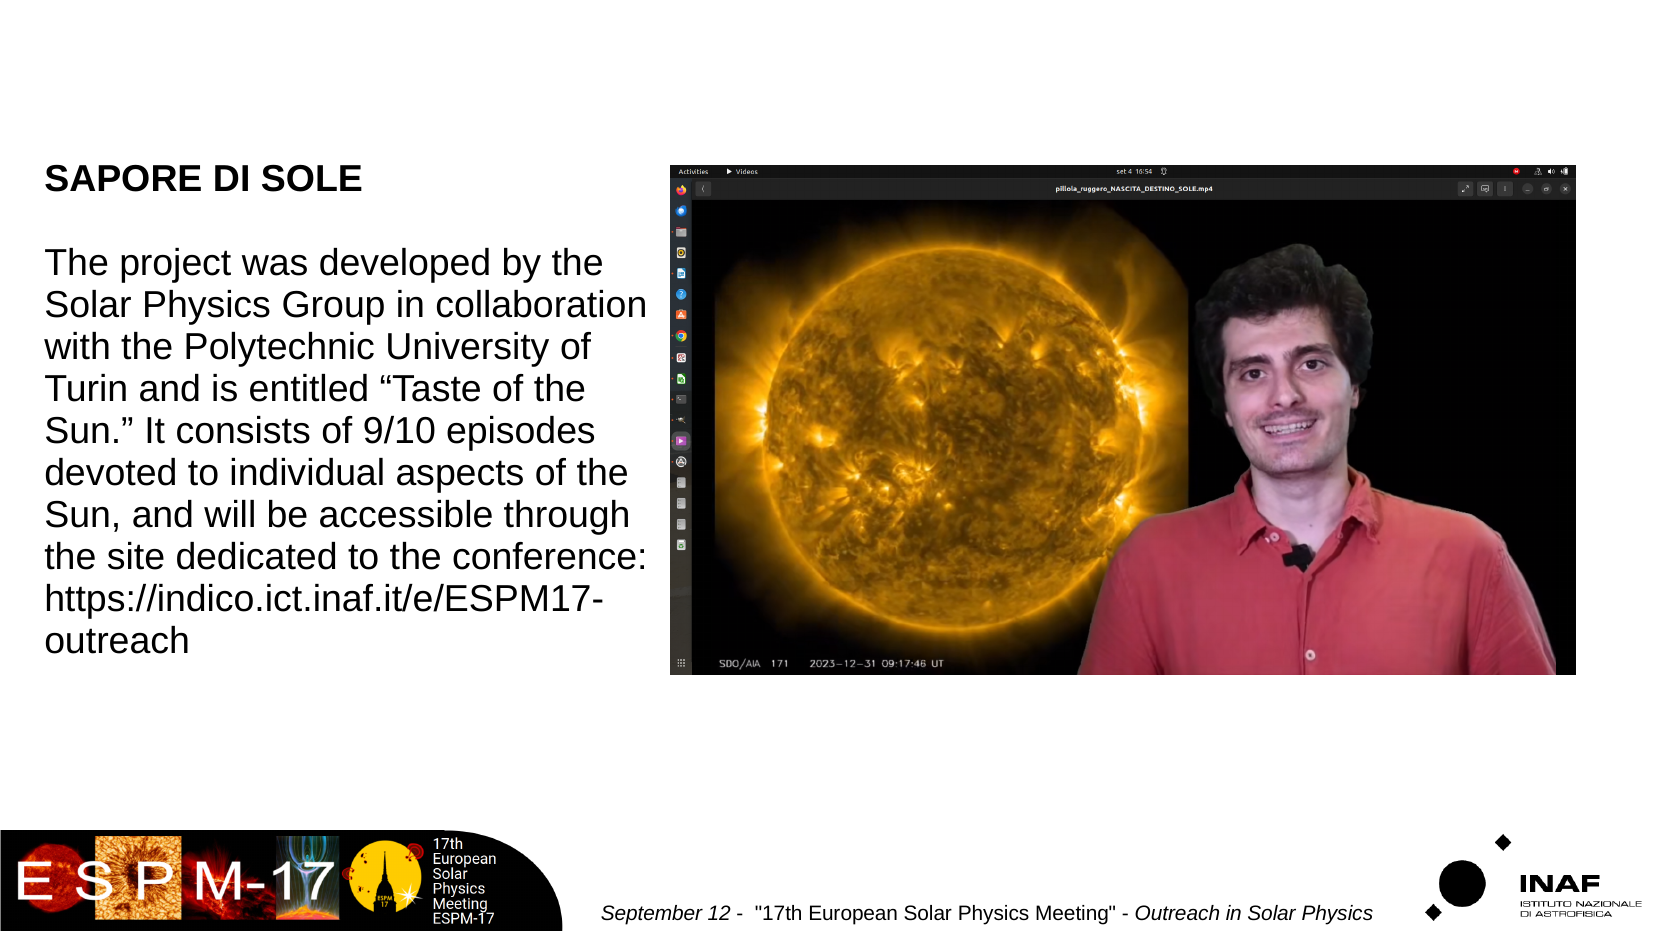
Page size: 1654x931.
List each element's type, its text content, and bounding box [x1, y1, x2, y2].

picture [1355, 789, 1654, 931]
text_box SAPORE DI SOLE The project was developed by the Solar Physics Group in collaboration with the Polytechnic University of Turin and is entitled “Taste of the Sun.” It consists of 9/10 episodes devoted to individual aspects of the Sun, and will be accessible through the site dedicated to the conference: https://indico.ict.inaf.it/e/ESPM17-outreach [29, 150, 668, 669]
picture [0, 830, 563, 931]
text_box September 12 - "17th European Solar Physics Meeting" - Outreach in Solar Physics [586, 894, 1355, 931]
picture [670, 165, 1576, 676]
